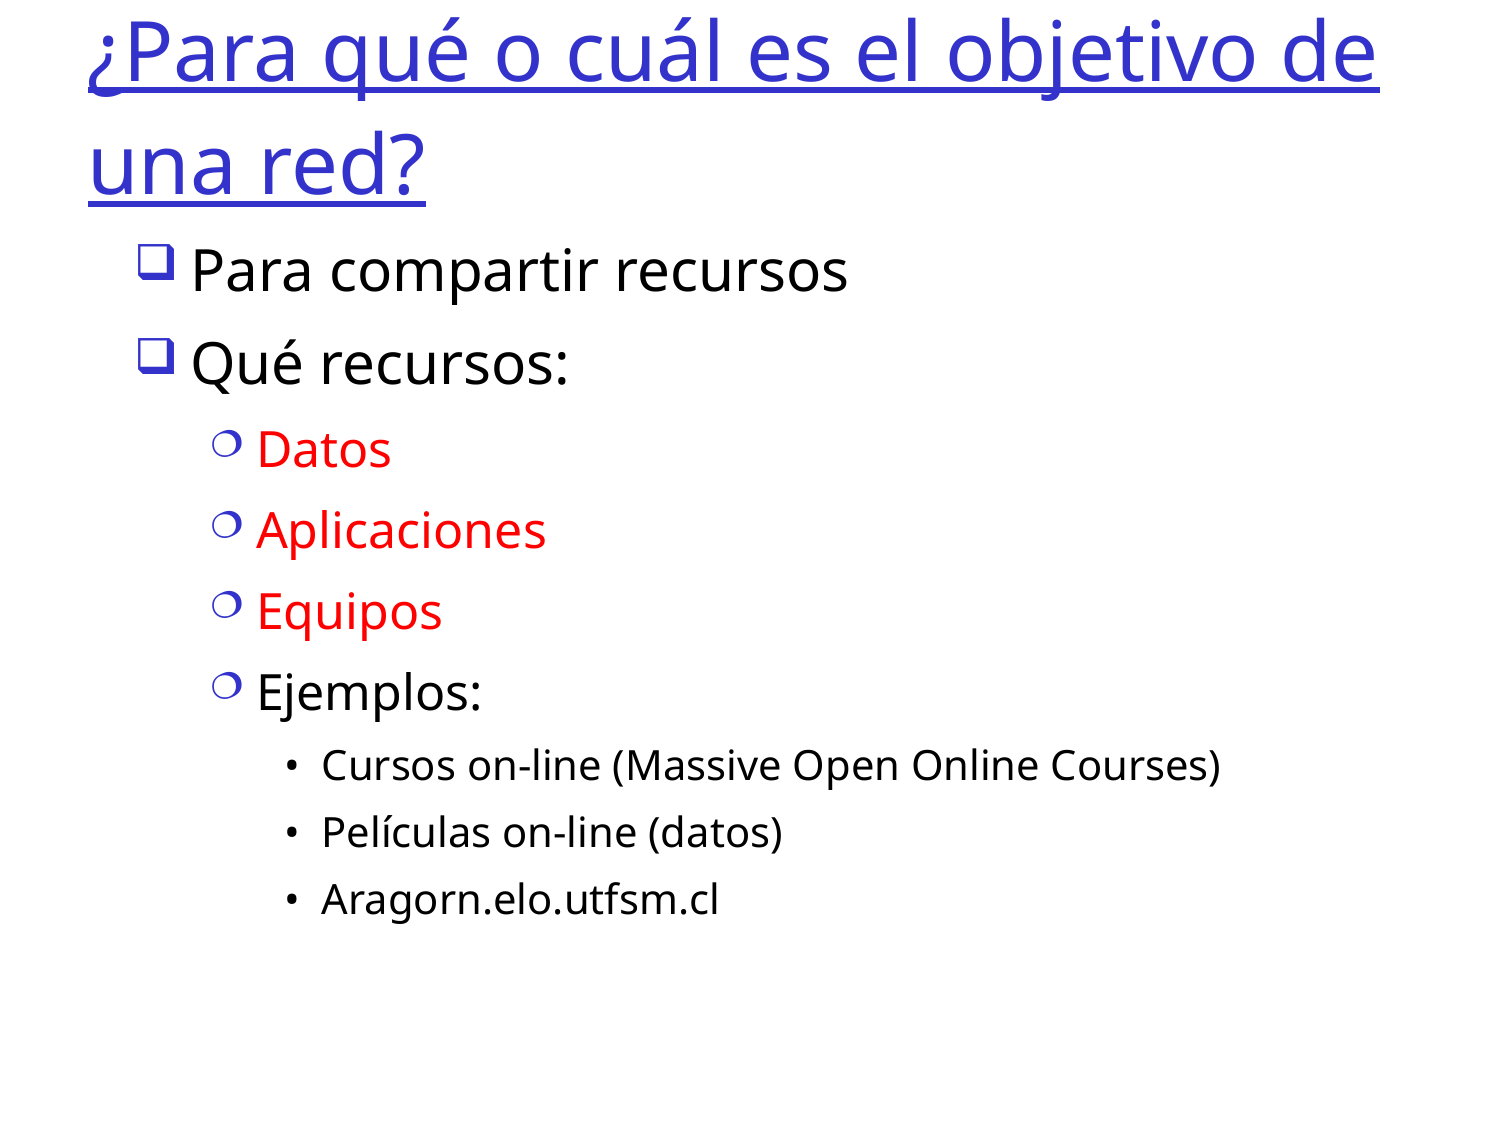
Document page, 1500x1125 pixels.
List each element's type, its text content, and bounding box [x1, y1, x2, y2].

list Para compartir recursos Qué recursos: Datos Aplicaciones Equipos Ejemplos: Cursos on-line (Massive Open Online Courses) Películas on-line (datos) Aragorn.elo.utfsm.cl [134, 229, 1500, 882]
title ¿Para qué o cuál es el objetivo de una red? [87, 8, 1463, 203]
